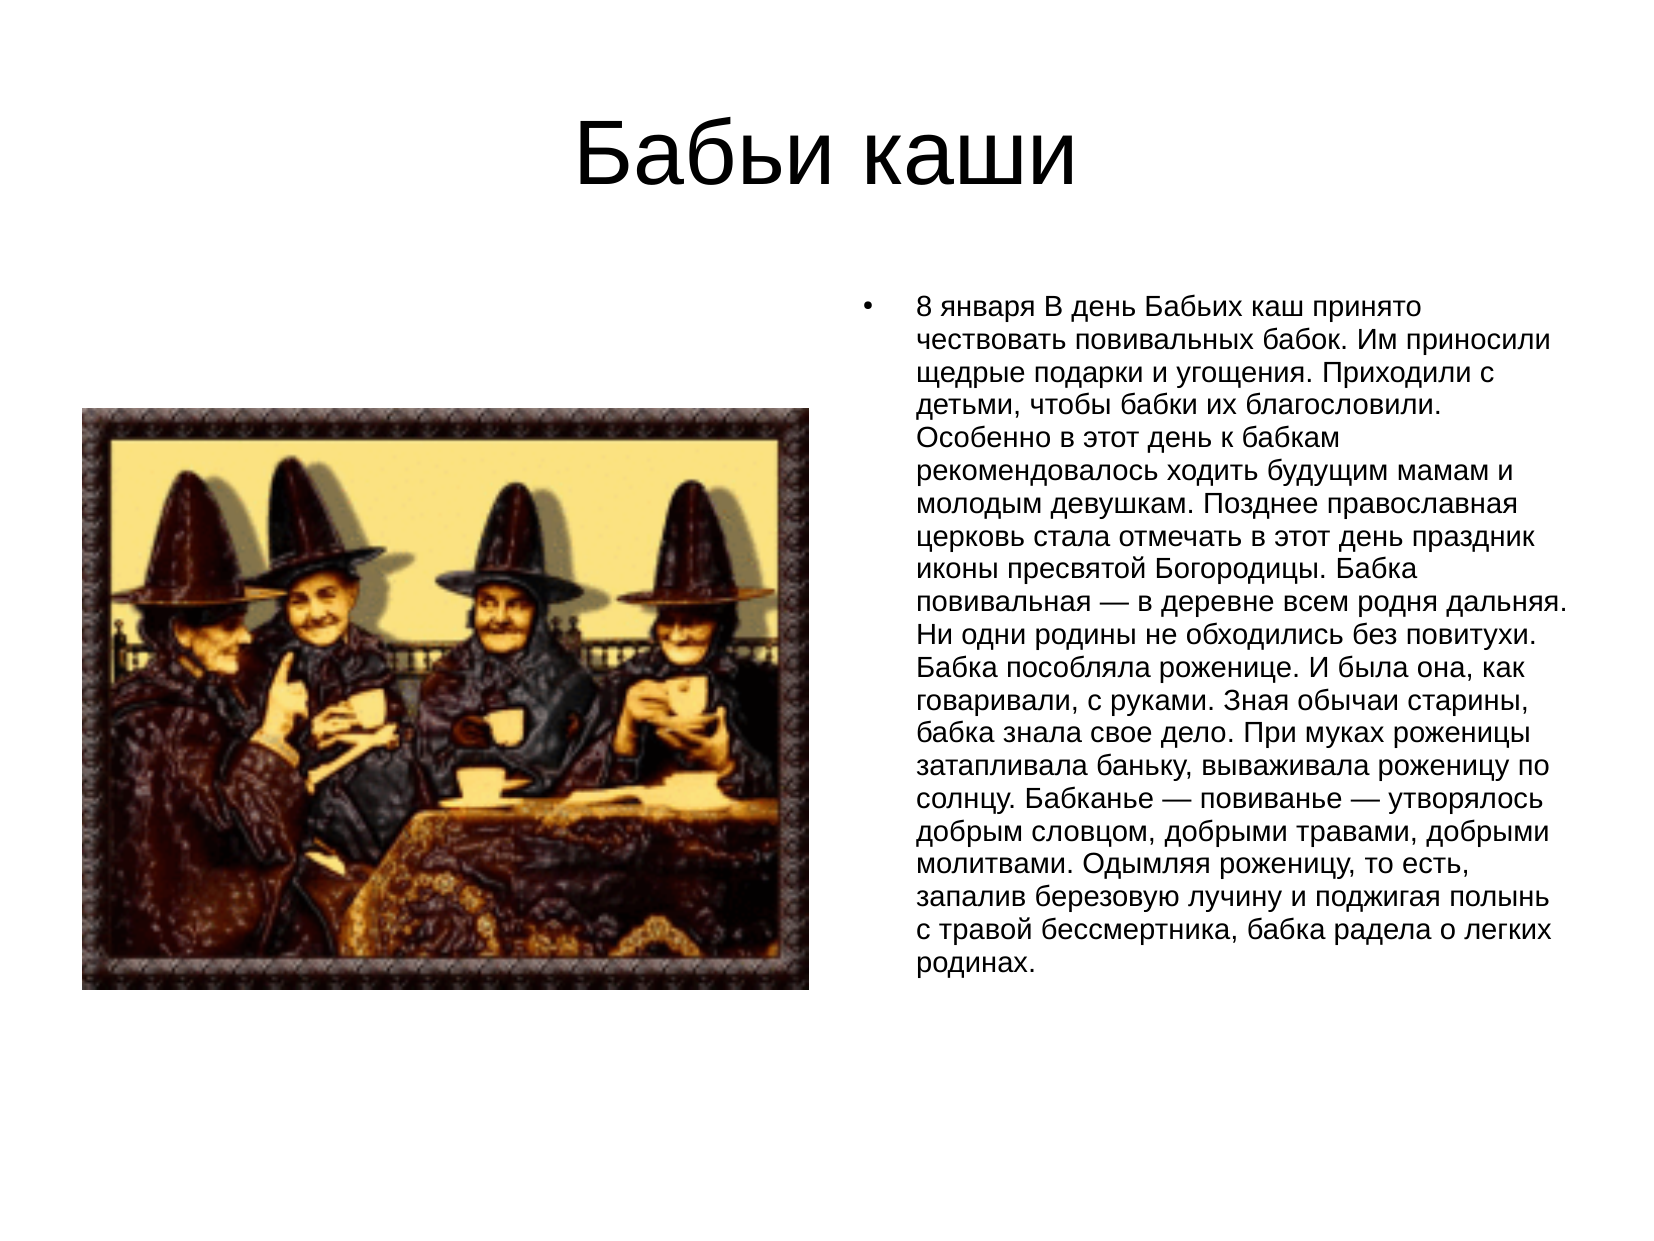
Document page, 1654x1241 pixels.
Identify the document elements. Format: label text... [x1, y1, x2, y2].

list 8 января В день Бабьих каш принято чествовать повивальных бабок. Им приносили щедрые подарки и угощения. Приходили с детьми, чтобы бабки их благословили. Особенно в этот день к бабкам рекомендовалось ходить будущим мамам и молодым девушкам. Позднее православная церковь стала отмечать в этот день праздник иконы пресвятой Богородицы. Бабка повивальная — в деревне всем родня дальняя. Ни одни родины не обходились без повитухи. Бабка пособляла роженице. И была она, как говаривали, с руками. Зная обычаи старины, бабка знала свое дело. При муках роженицы затапливала баньку, вываживала роженицу по солнцу. Бабканье — повиванье — утворялось добрым словцом, добрыми травами, добрыми молитвами. Одымляя роженицу, то есть, запалив березовую лучину и поджигая полынь с травой бессмертника, бабка радела о легких родинах. [845, 290, 1572, 1109]
picture [82, 408, 809, 990]
title Бабьи каши [82, 49, 1571, 257]
